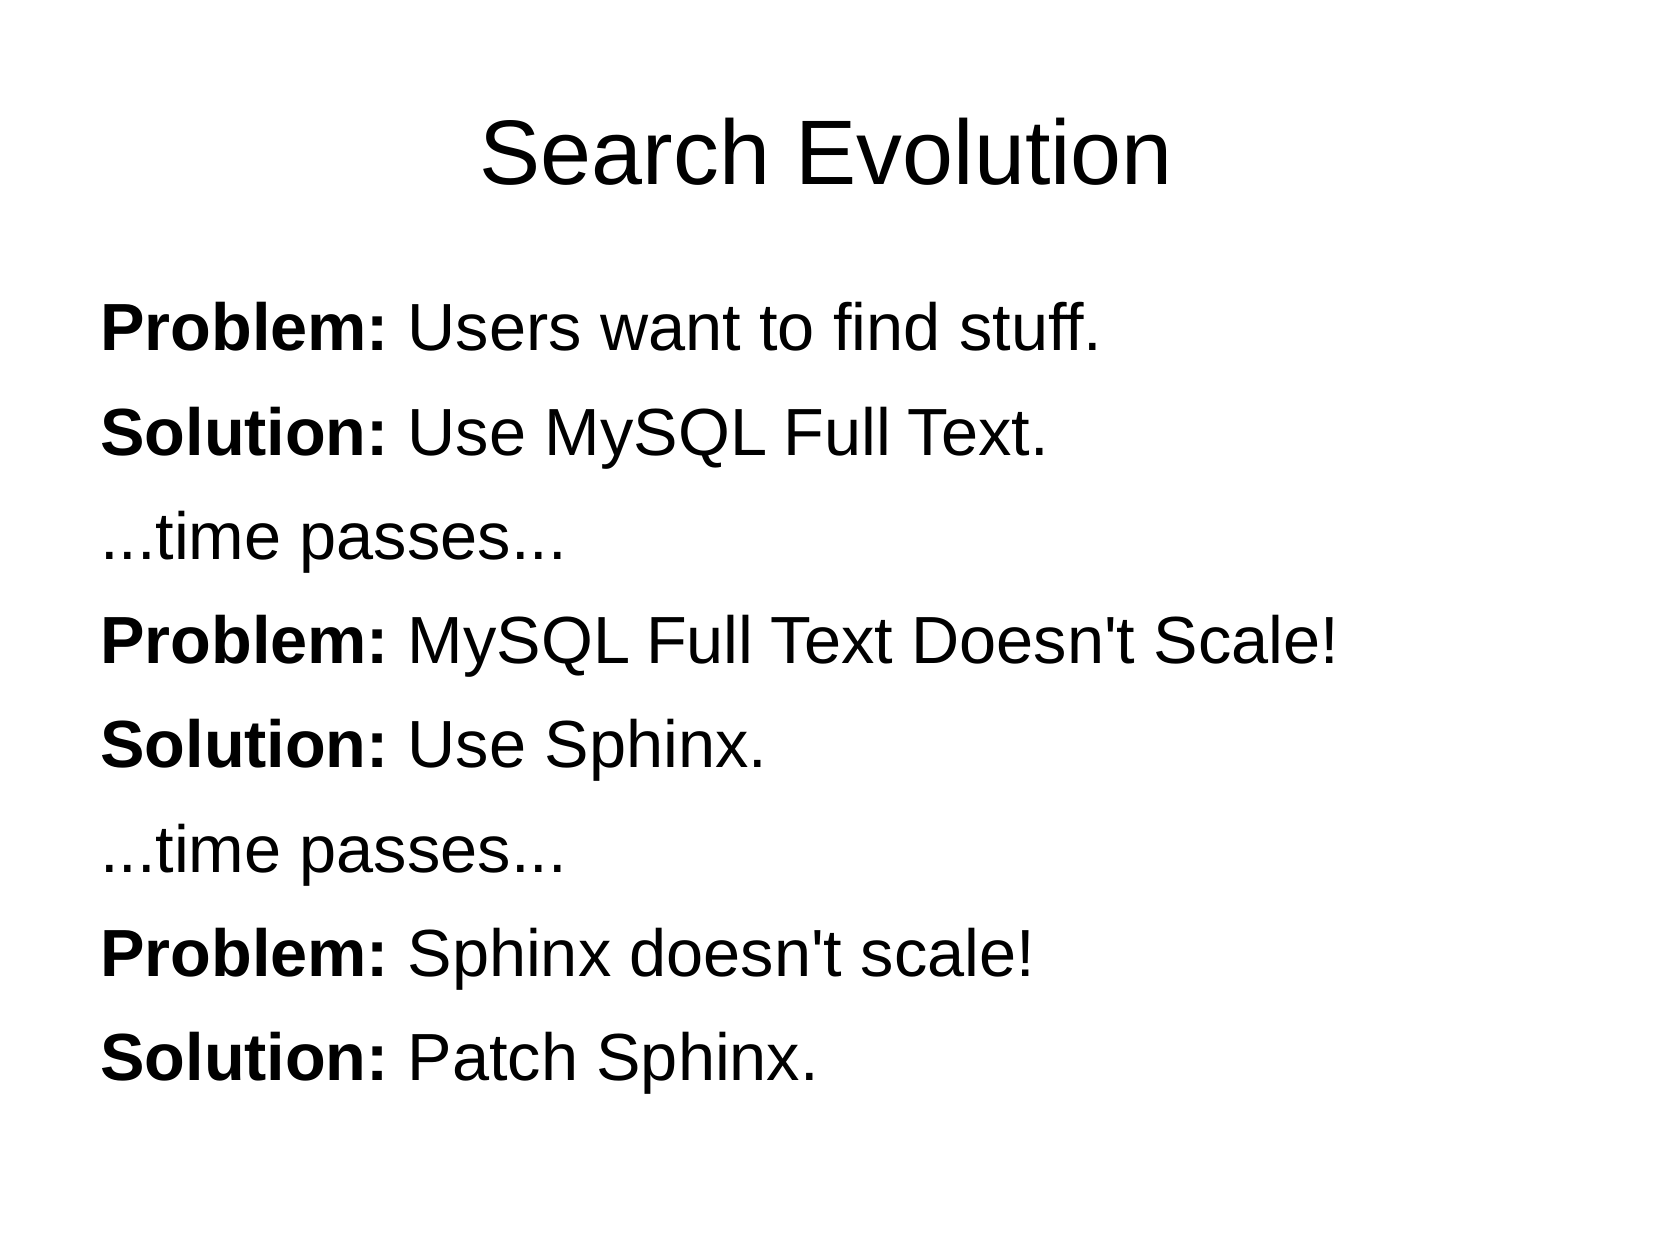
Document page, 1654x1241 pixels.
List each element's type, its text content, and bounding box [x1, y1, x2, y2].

title Search Evolution [82, 56, 1571, 250]
list Problem: Users want to find stuff. Solution: Use MySQL Full Text. ...time passes... Problem: MySQL Full Text Doesn't Scale! Solution: Use Sphinx. ...time passes... Problem: Sphinx doesn't scale! Solution: Patch Sphinx. [82, 290, 1571, 1094]
